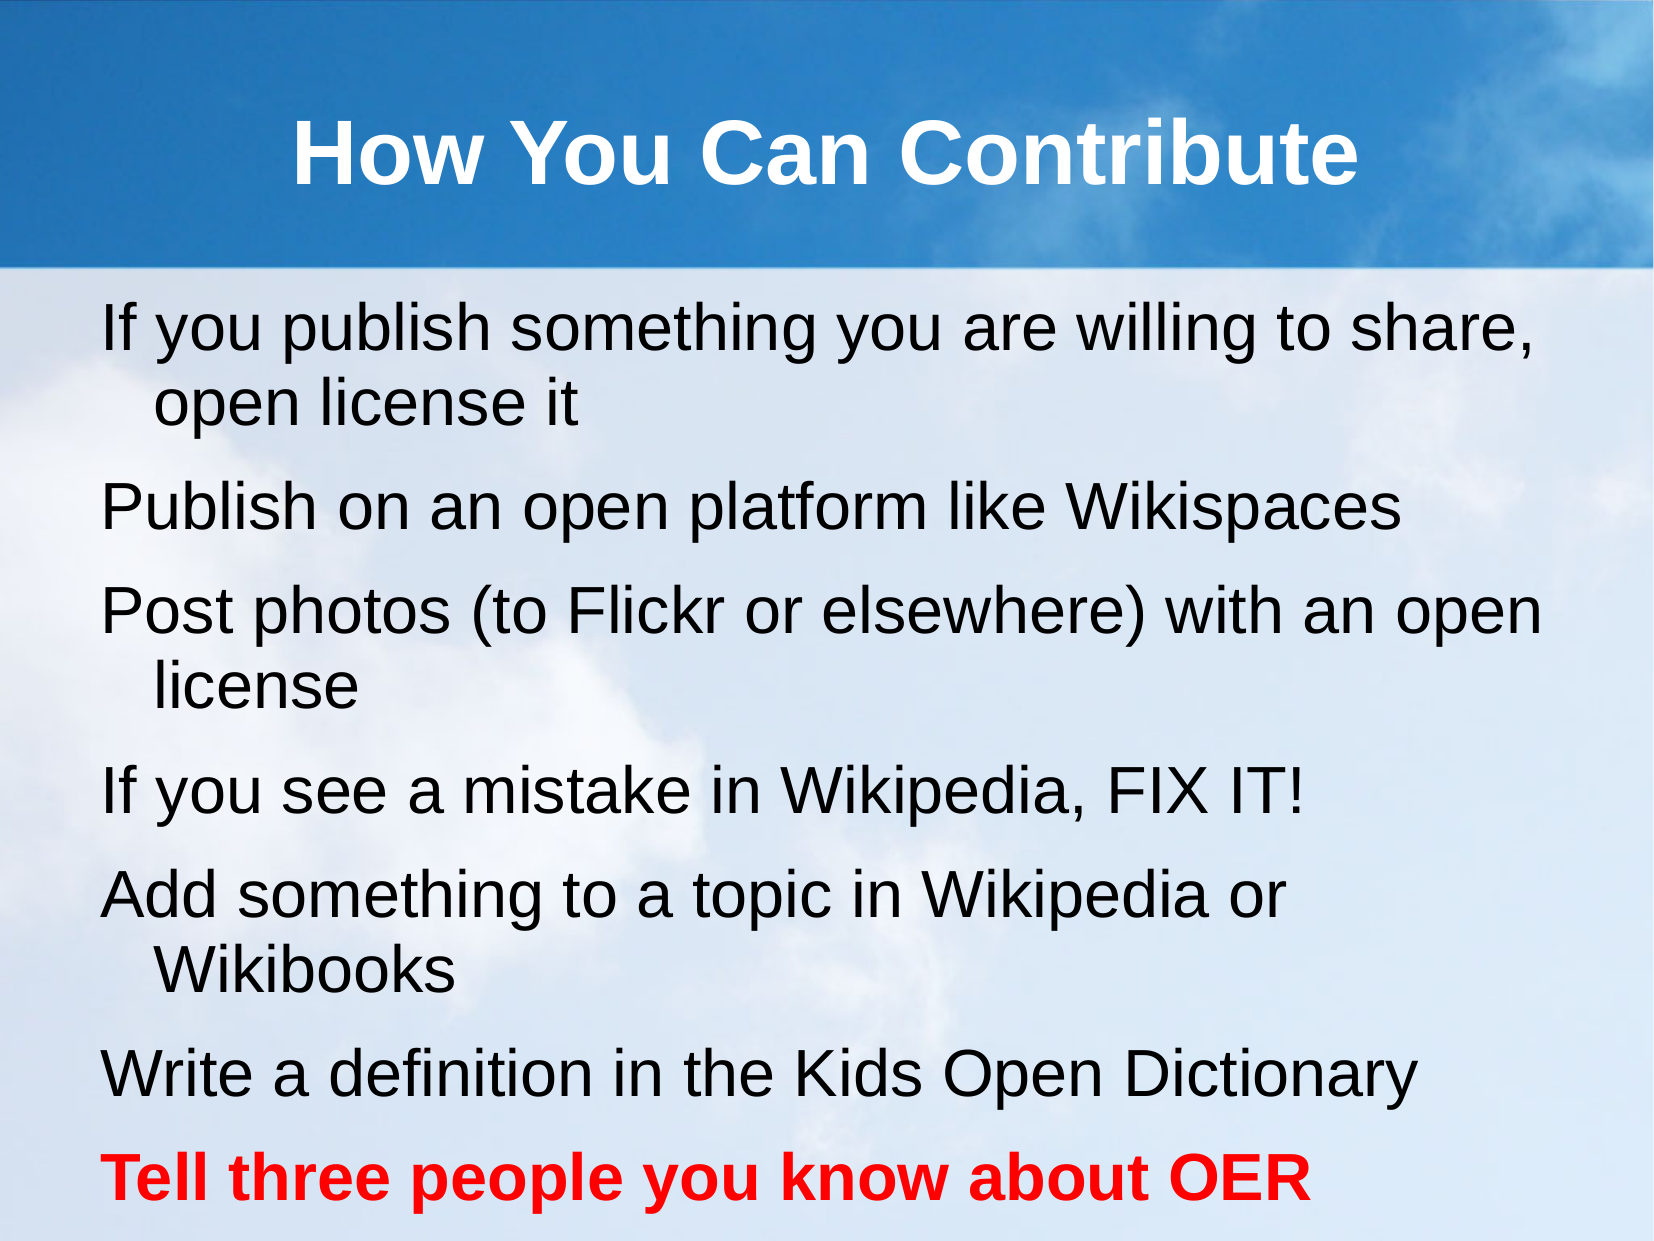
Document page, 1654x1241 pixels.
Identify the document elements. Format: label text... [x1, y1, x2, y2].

picture [0, 0, 1654, 1241]
list If you publish something you are willing to share, open license it Publish on an open platform like Wikispaces Post photos (to Flickr or elsewhere) with an open license If you see a mistake in Wikipedia, FIX IT! Add something to a topic in Wikipedia or Wikibooks Write a definition in the Kids Open Dictionary Tell three people you know about OER [82, 290, 1571, 1216]
title How You Can Contribute [82, 49, 1571, 257]
